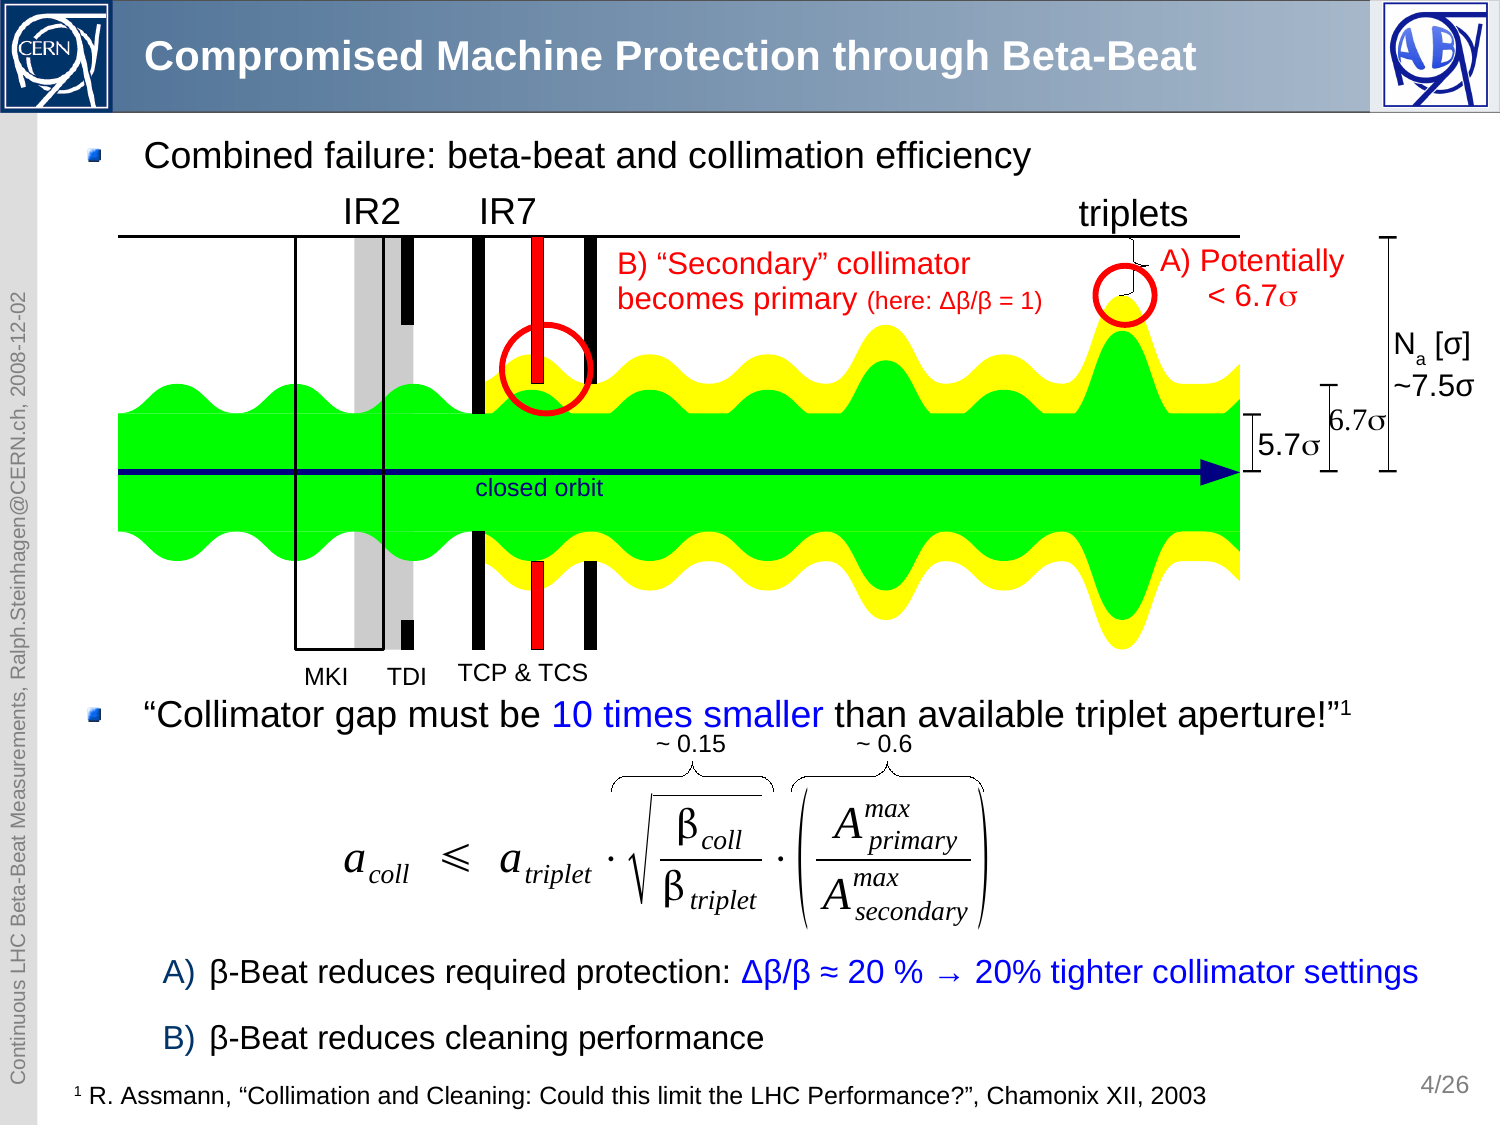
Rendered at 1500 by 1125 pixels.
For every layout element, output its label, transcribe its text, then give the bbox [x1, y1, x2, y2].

text_box 1 R. Assmann, “Collimation and Cleaning: Could this limit the LHC Performance?”, Chamonix XII, 2003 [59, 1074, 1388, 1118]
picture [1382, 1, 1489, 108]
text_box Na [σ] ~7.5σ [1438, 318, 1495, 411]
list Combined failure: beta-beat and collimation efficiency “Collimator gap must be 10 times smaller than available triplet aperture!”1 β-Beat reduces required protection: Δβ/β ≈ 20 % → 20% tighter collimator settings β-Beat reduces cleaning performance [87, 132, 1438, 1057]
picture [0, 0, 113, 113]
title Compromised Machine Protection through Beta-Beat [144, 0, 1329, 113]
